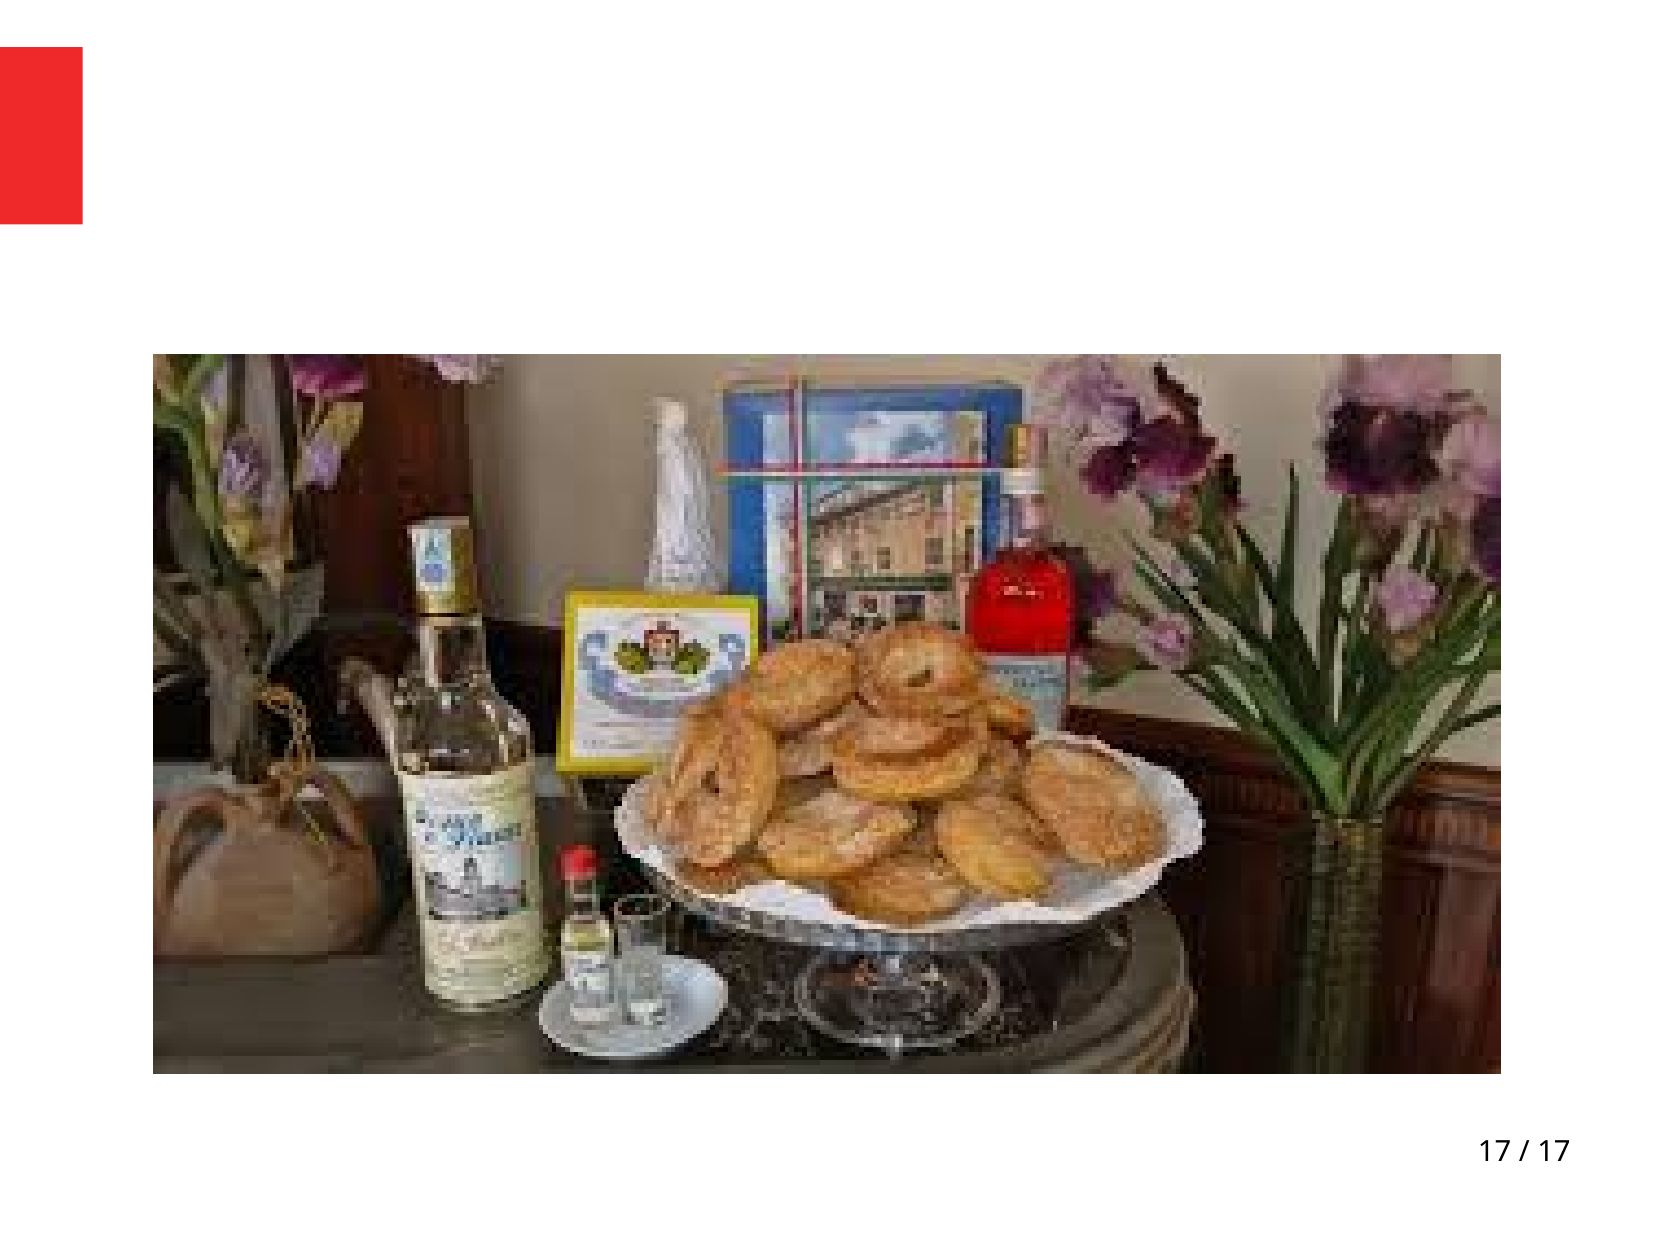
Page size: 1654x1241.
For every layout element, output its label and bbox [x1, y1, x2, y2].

picture [153, 354, 1501, 1074]
